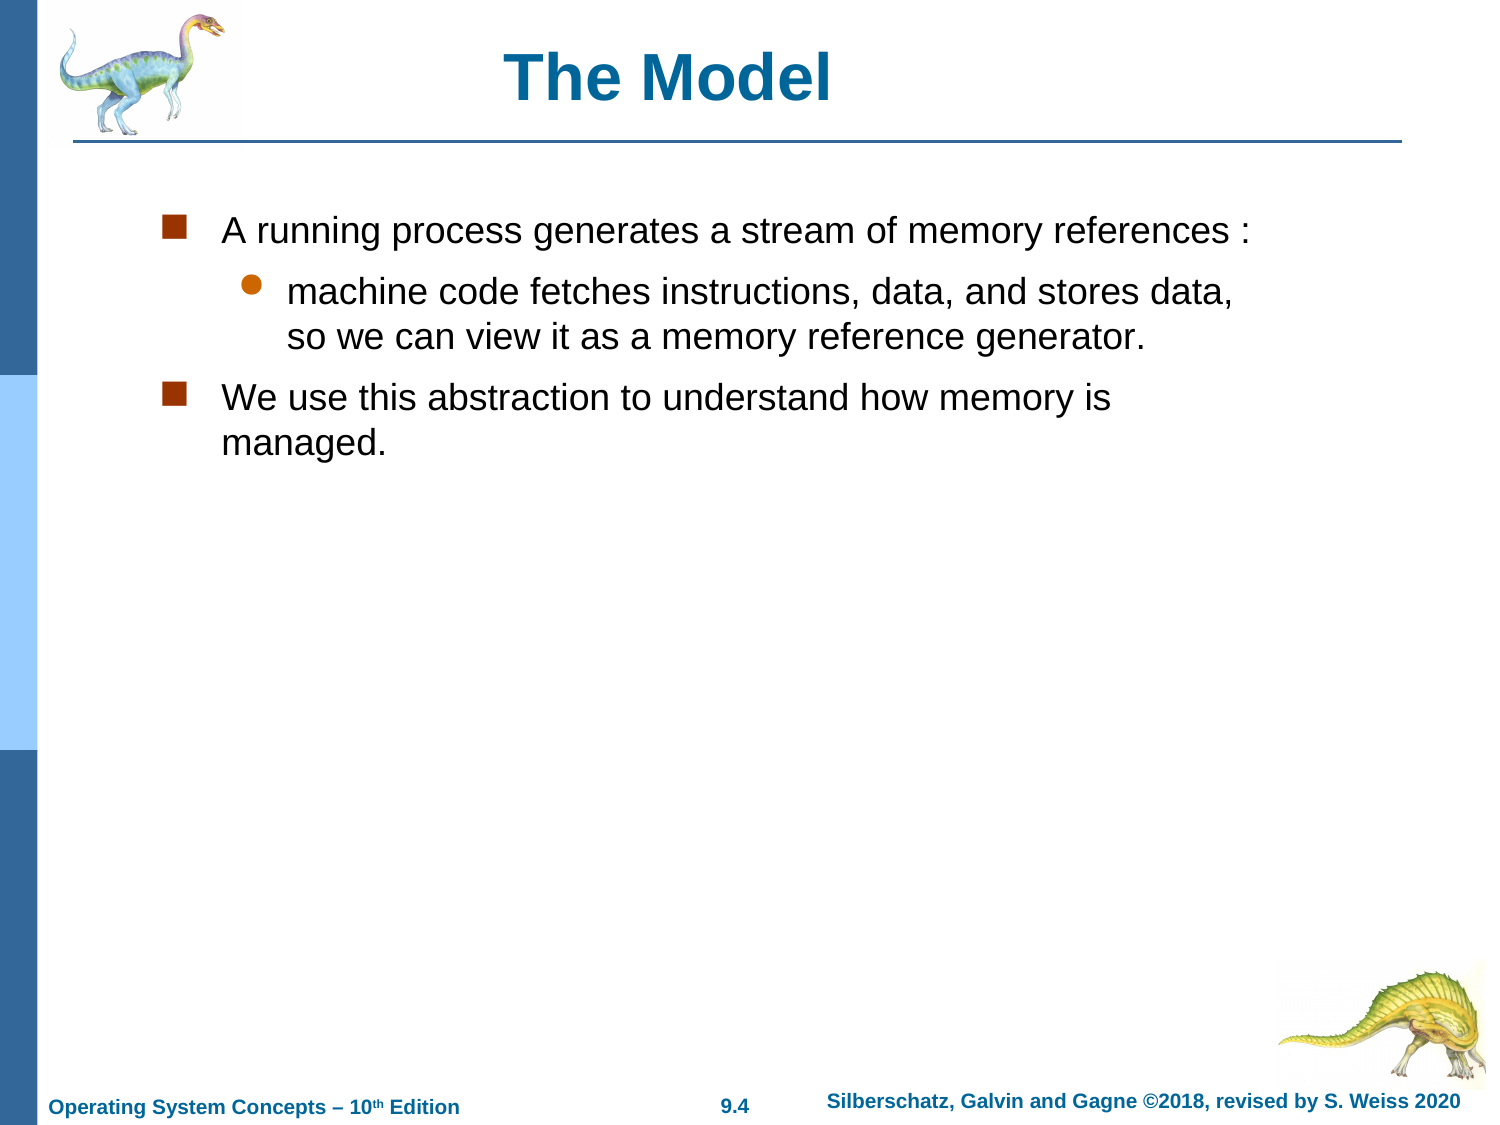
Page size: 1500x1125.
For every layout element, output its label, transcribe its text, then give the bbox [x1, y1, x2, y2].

title The Model [173, 26, 1284, 122]
picture [46, 0, 243, 149]
list A running process generates a stream of memory references : machine code fetches instructions, data, and stores data, so we can view it as a memory reference generator. We use this abstraction to understand how memory is managed. [150, 198, 1289, 934]
picture [1275, 959, 1486, 1090]
